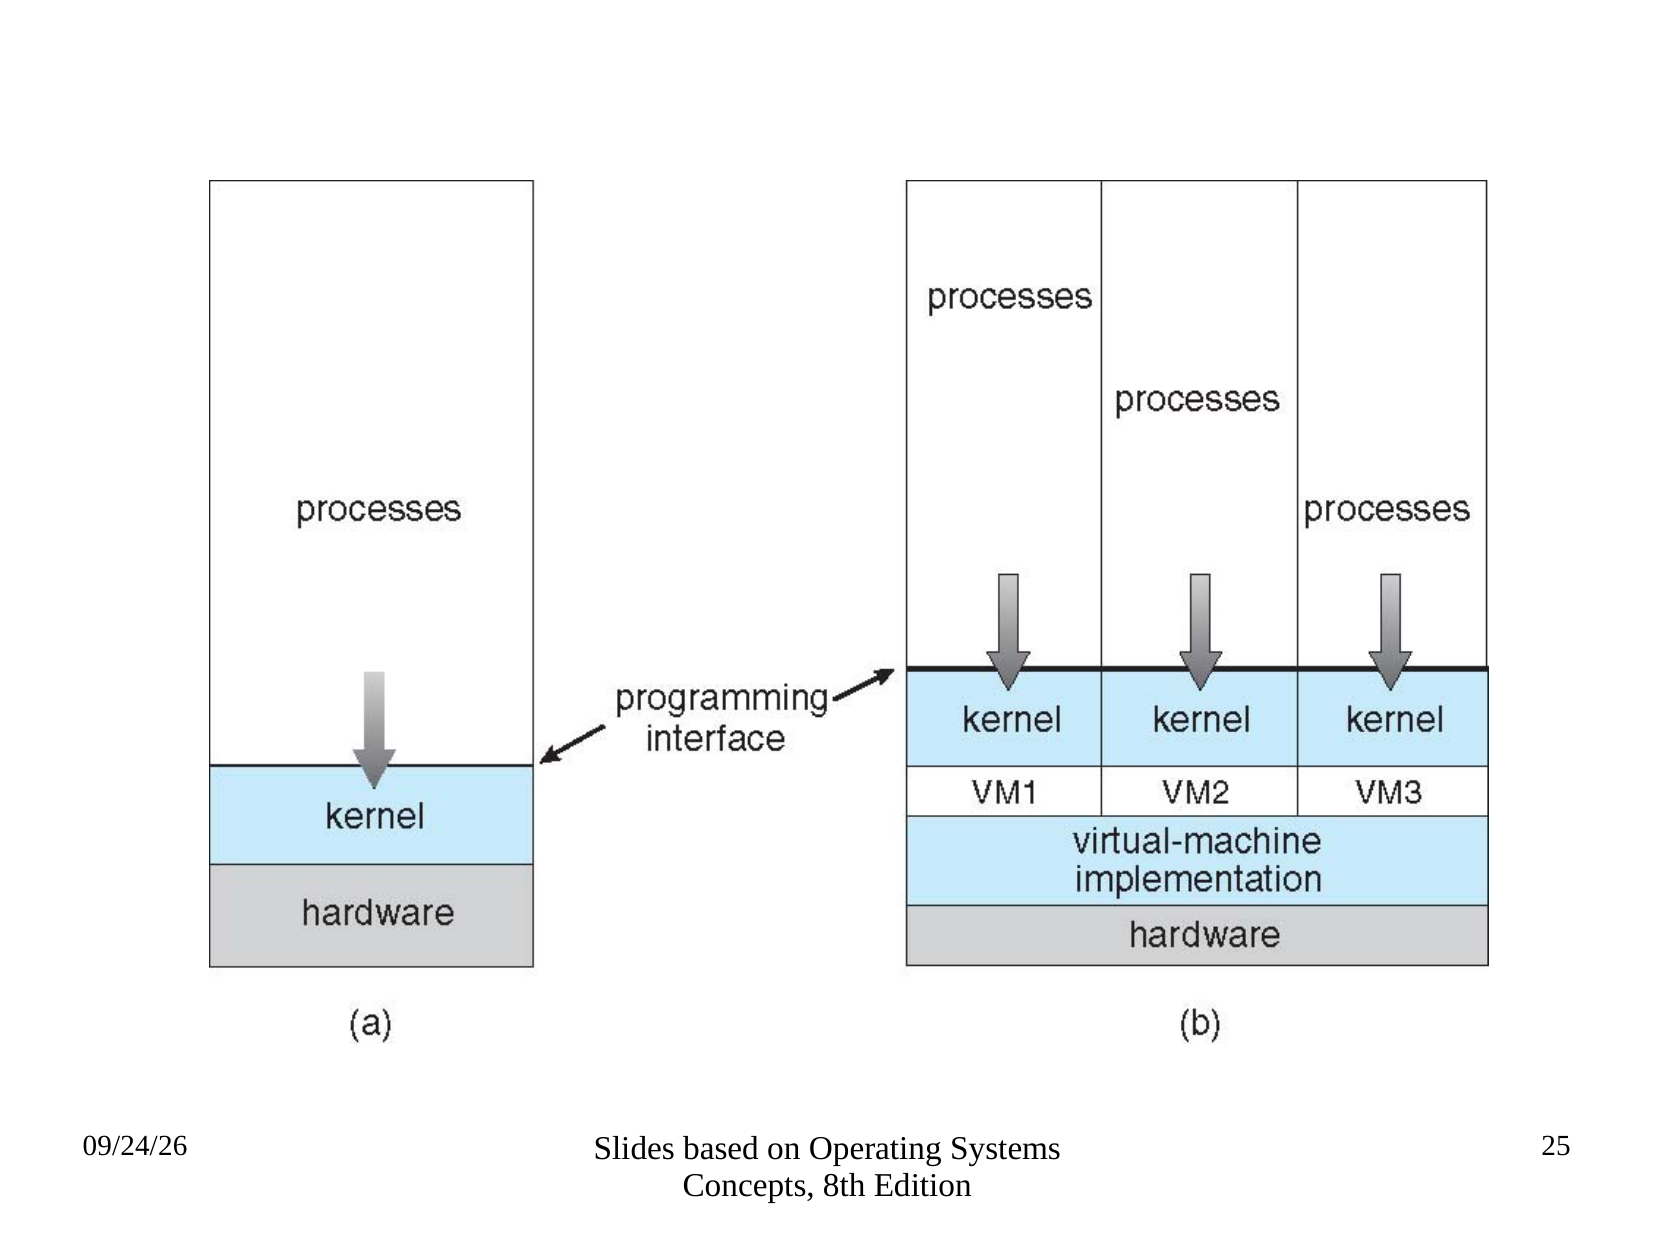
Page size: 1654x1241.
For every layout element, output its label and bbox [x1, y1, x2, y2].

picture [209, 180, 1489, 1044]
